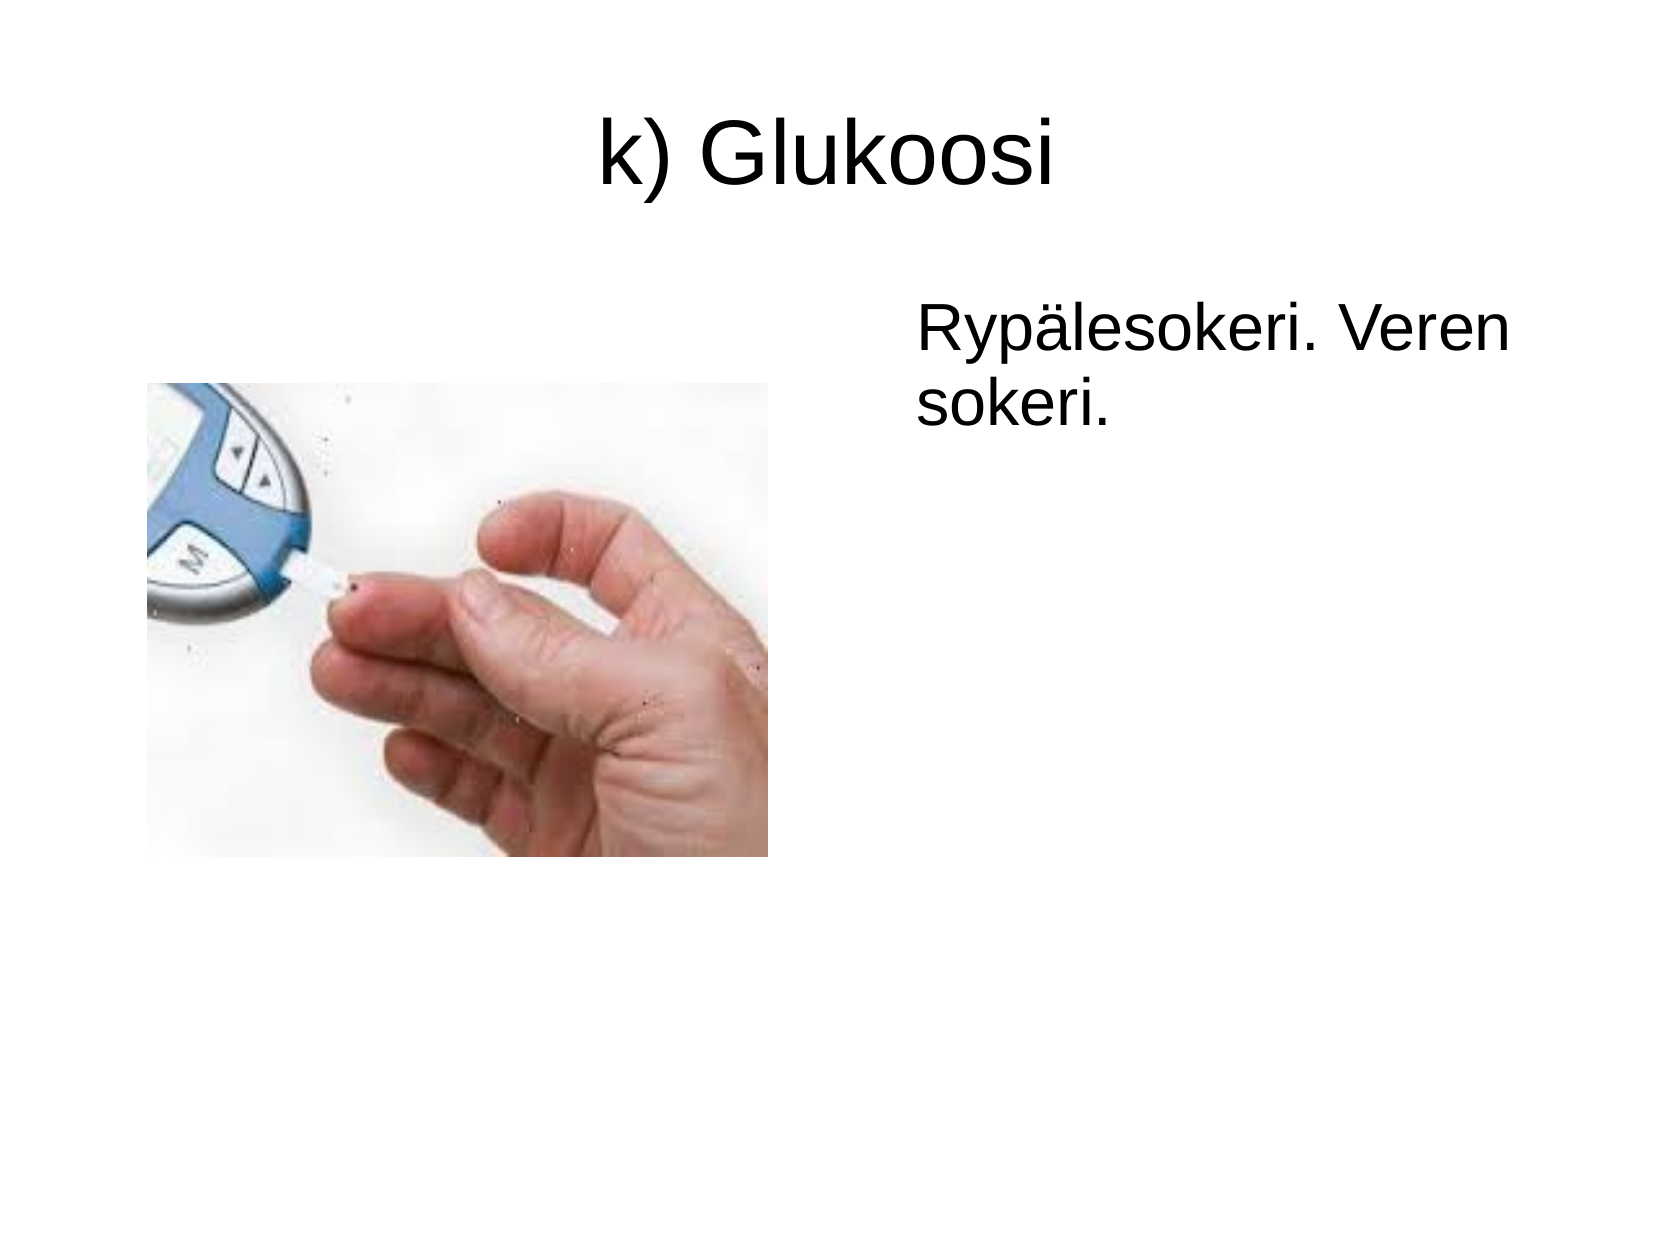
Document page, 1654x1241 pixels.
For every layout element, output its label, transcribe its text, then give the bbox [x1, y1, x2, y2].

title k) Glukoosi [82, 49, 1571, 257]
picture [88, 383, 815, 1203]
list Rypälesokeri. Veren sokeri. [845, 290, 1572, 1094]
